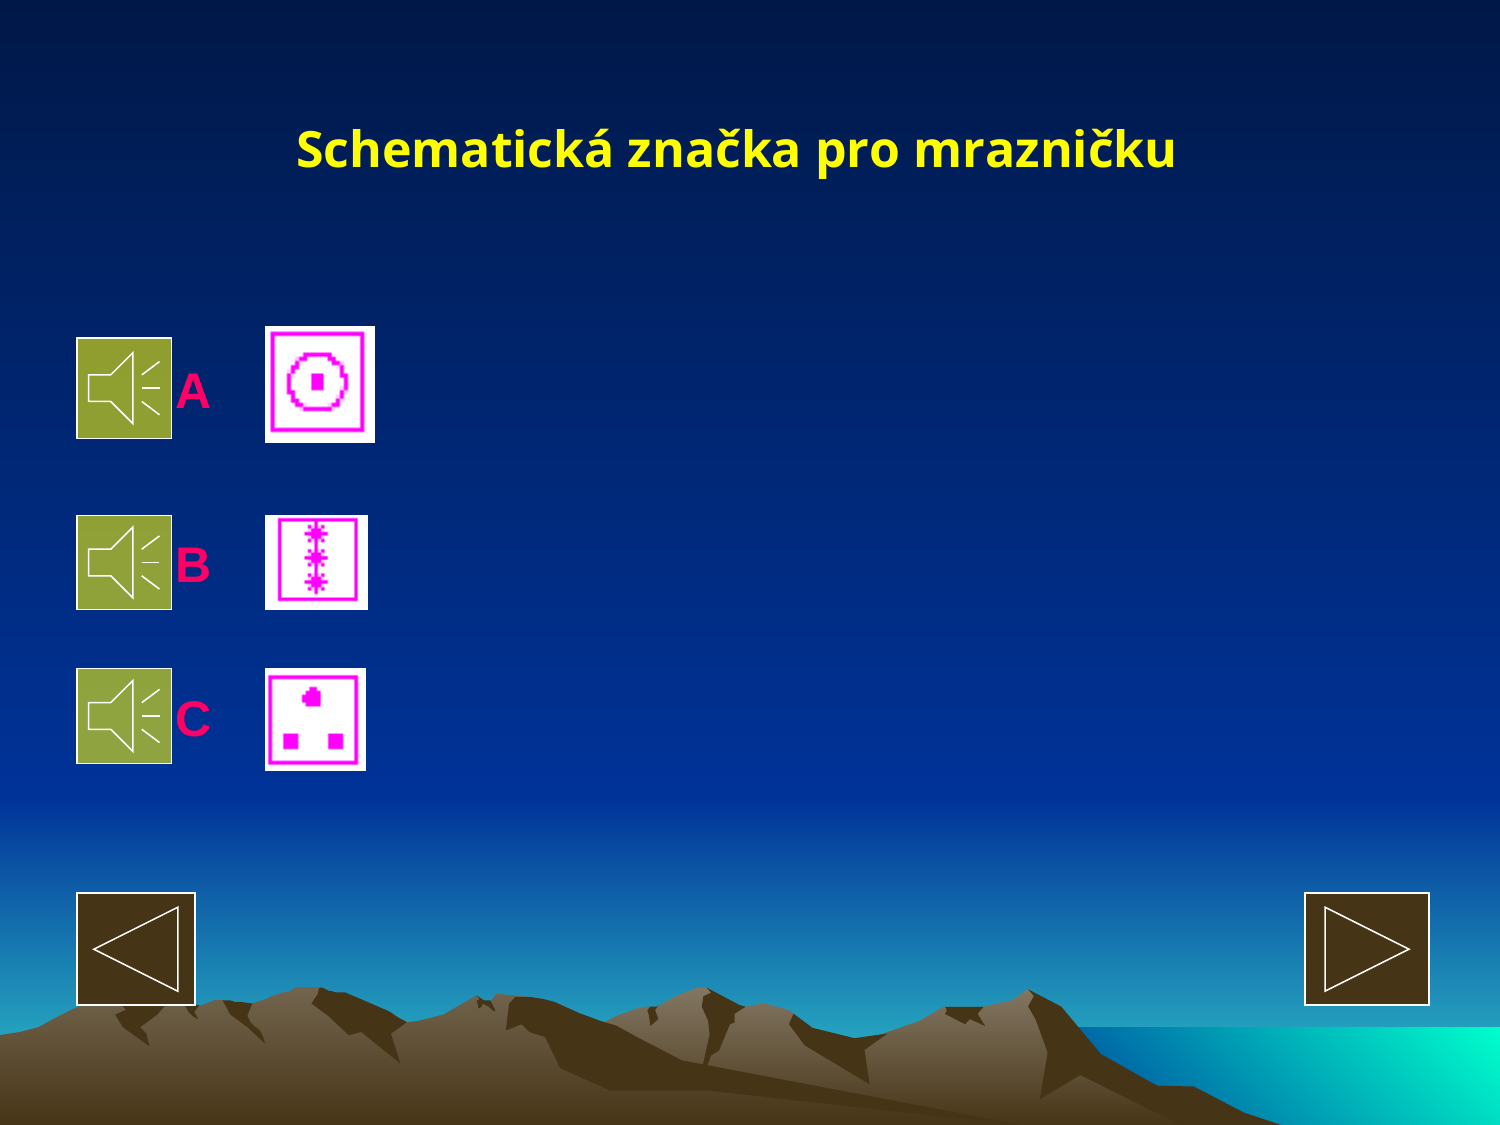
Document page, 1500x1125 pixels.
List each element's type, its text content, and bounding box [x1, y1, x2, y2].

text_box [76, 893, 195, 1006]
title Schematická značka pro mrazničku [75, 37, 1426, 225]
text_box A [76, 338, 172, 439]
chart [265, 668, 366, 771]
chart [265, 326, 375, 443]
text_box B [76, 515, 172, 610]
text_box [1305, 893, 1429, 1006]
text_box C [76, 668, 172, 764]
chart [265, 515, 368, 610]
